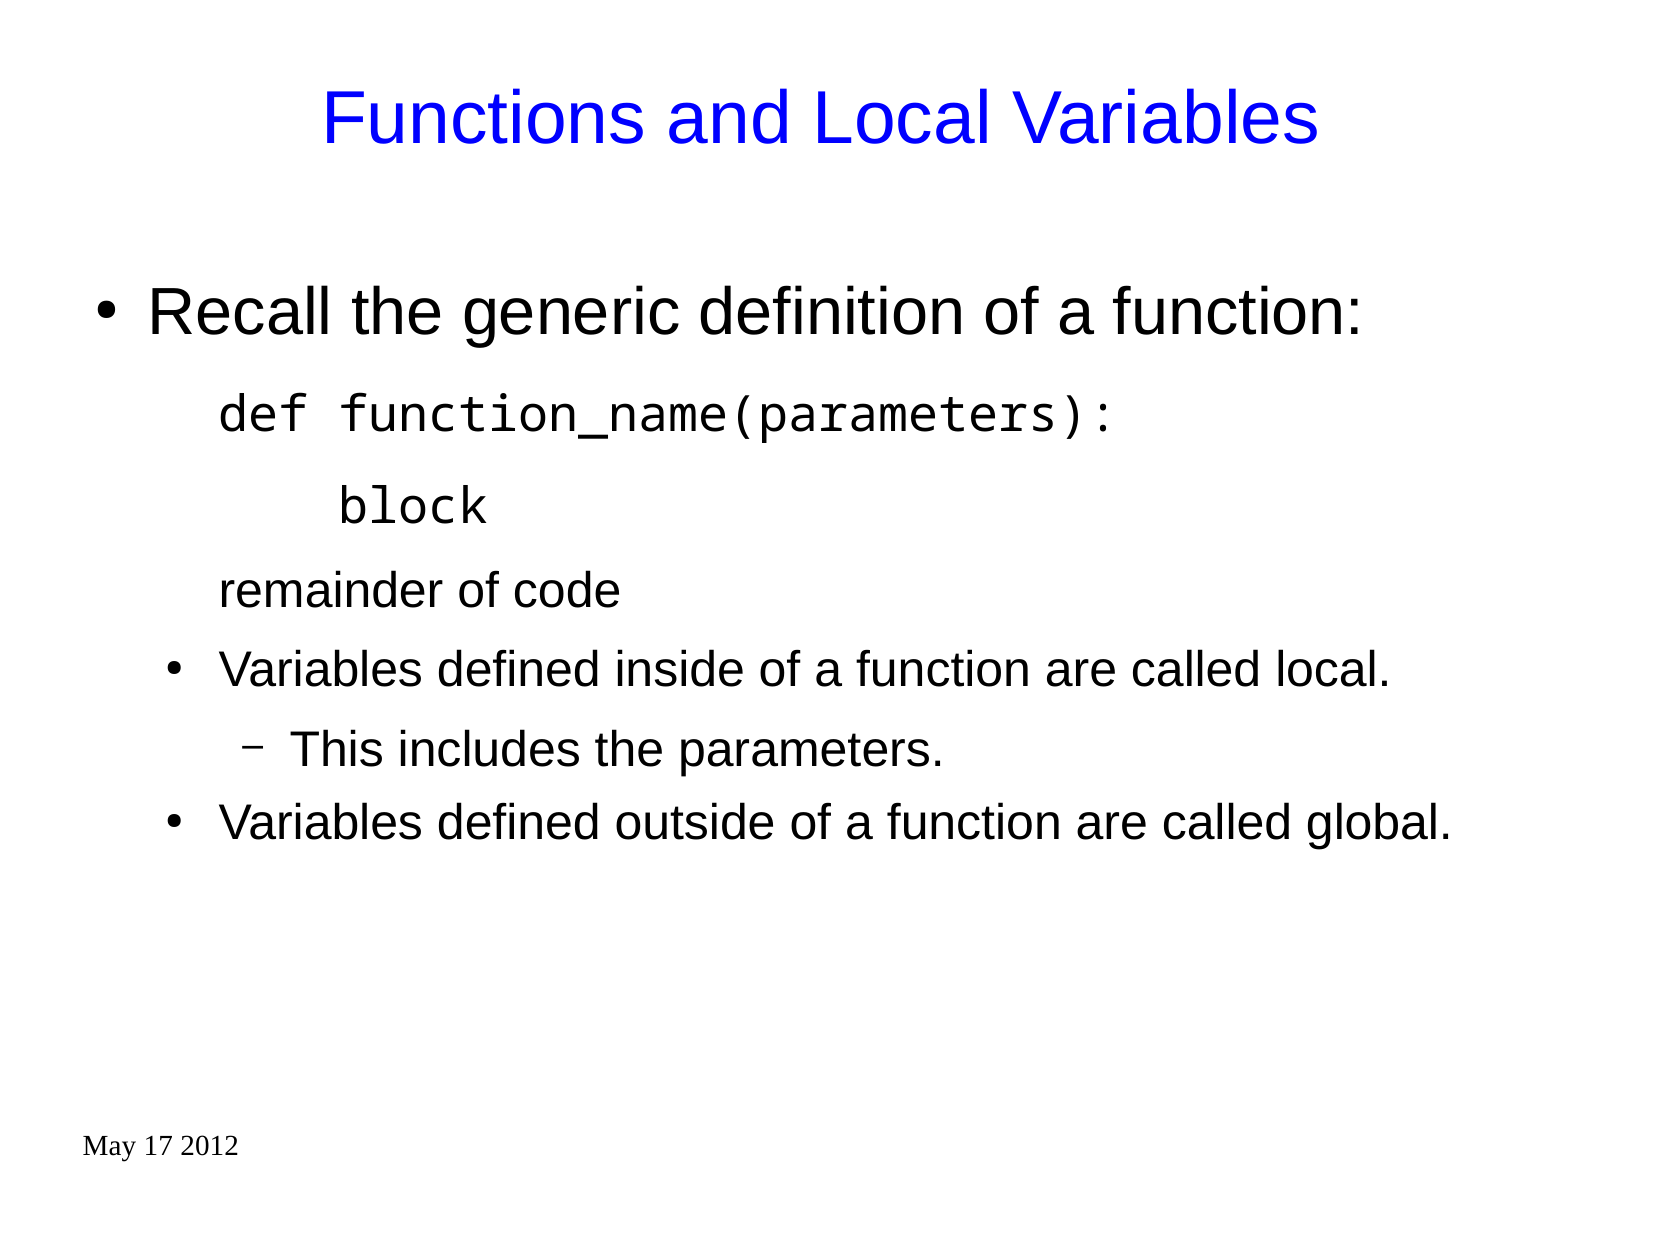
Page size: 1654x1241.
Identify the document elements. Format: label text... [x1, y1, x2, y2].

list Recall the generic definition of a function: def function_name(parameters): block remainder of code Variables defined inside of a function are called local. This includes the parameters. Variables defined outside of a function are called global. [76, 274, 1566, 1093]
title Functions and Local Variables [76, 58, 1565, 178]
